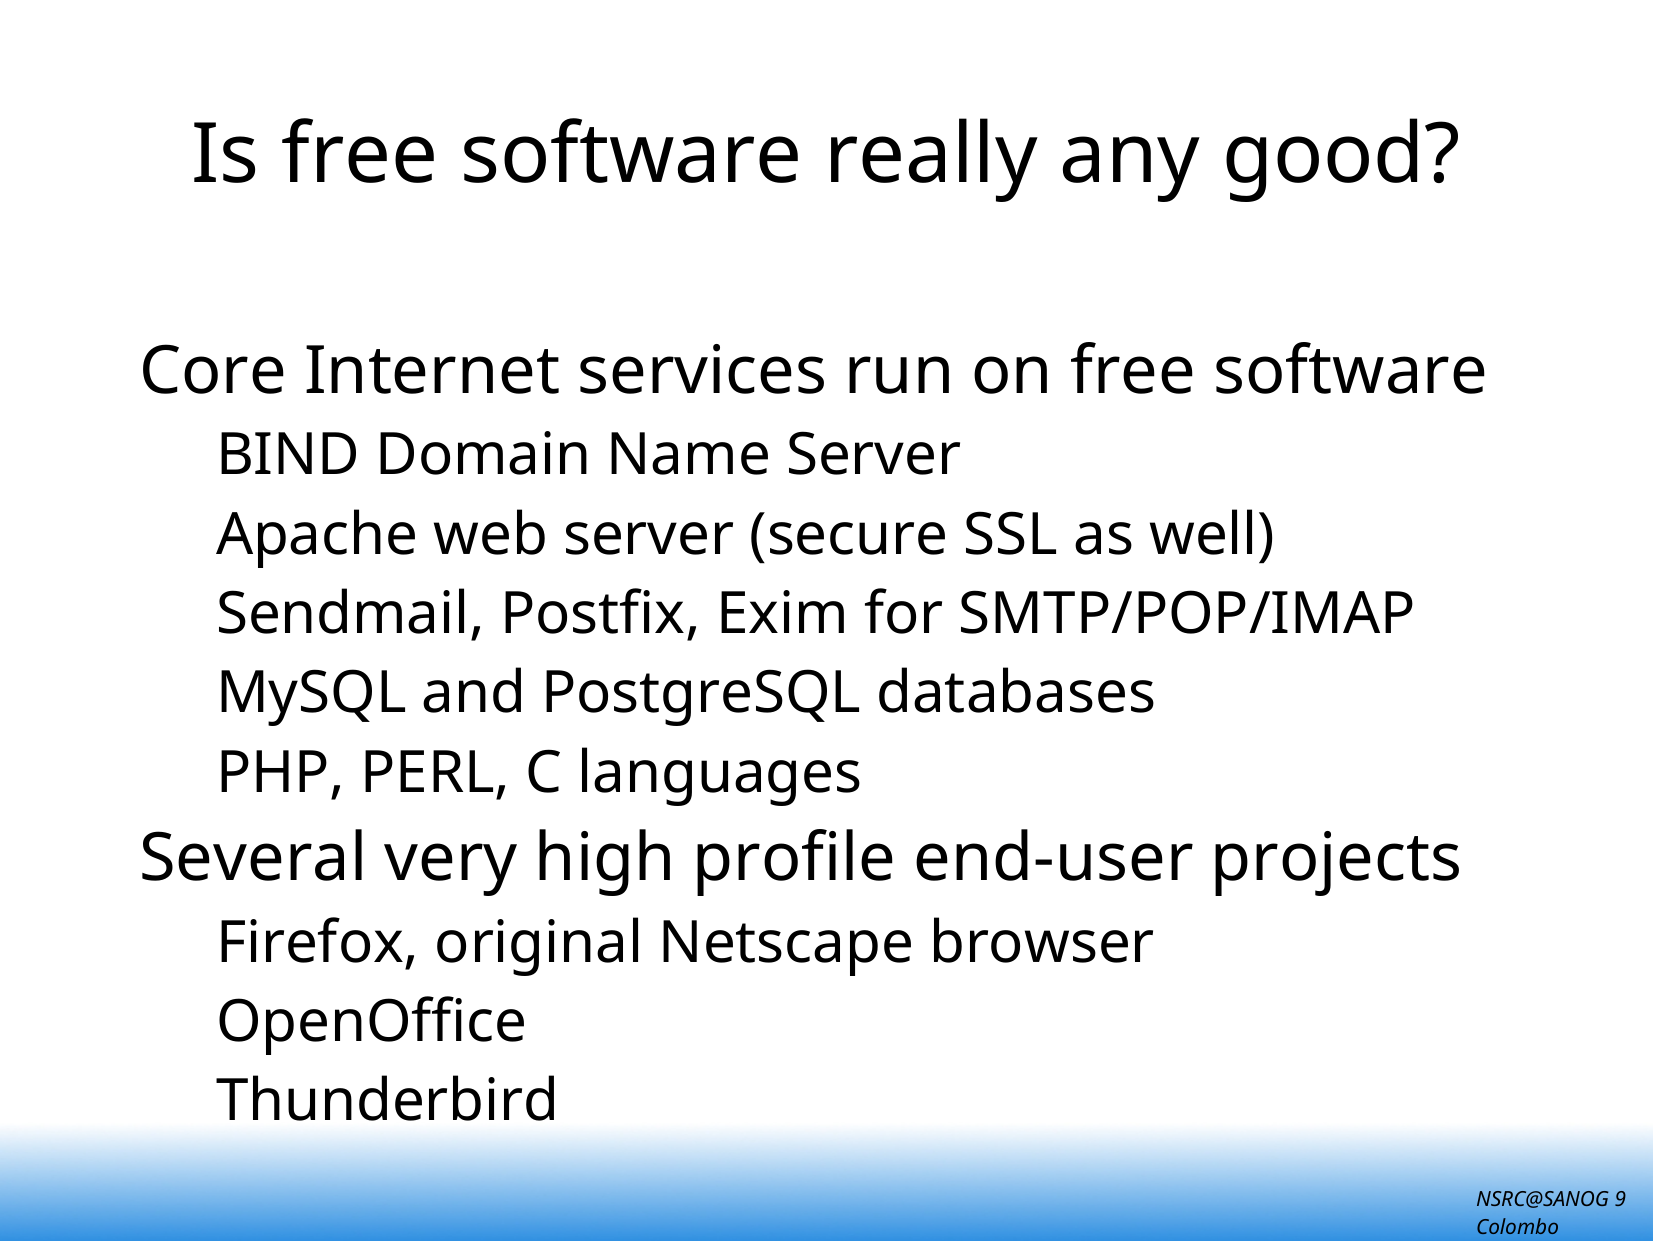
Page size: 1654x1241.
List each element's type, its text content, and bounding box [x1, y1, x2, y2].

picture [0, 1122, 1653, 1241]
list Core Internet services run on free software BIND Domain Name Server Apache web server (secure SSL as well) Sendmail, Postfix, Exim for SMTP/POP/IMAP MySQL and PostgreSQL databases PHP, PERL, C languages Several very high profile end-user projects Firefox, original Netscape browser OpenOffice Thunderbird [121, 322, 1561, 1133]
title Is free software really any good? [121, 46, 1534, 254]
